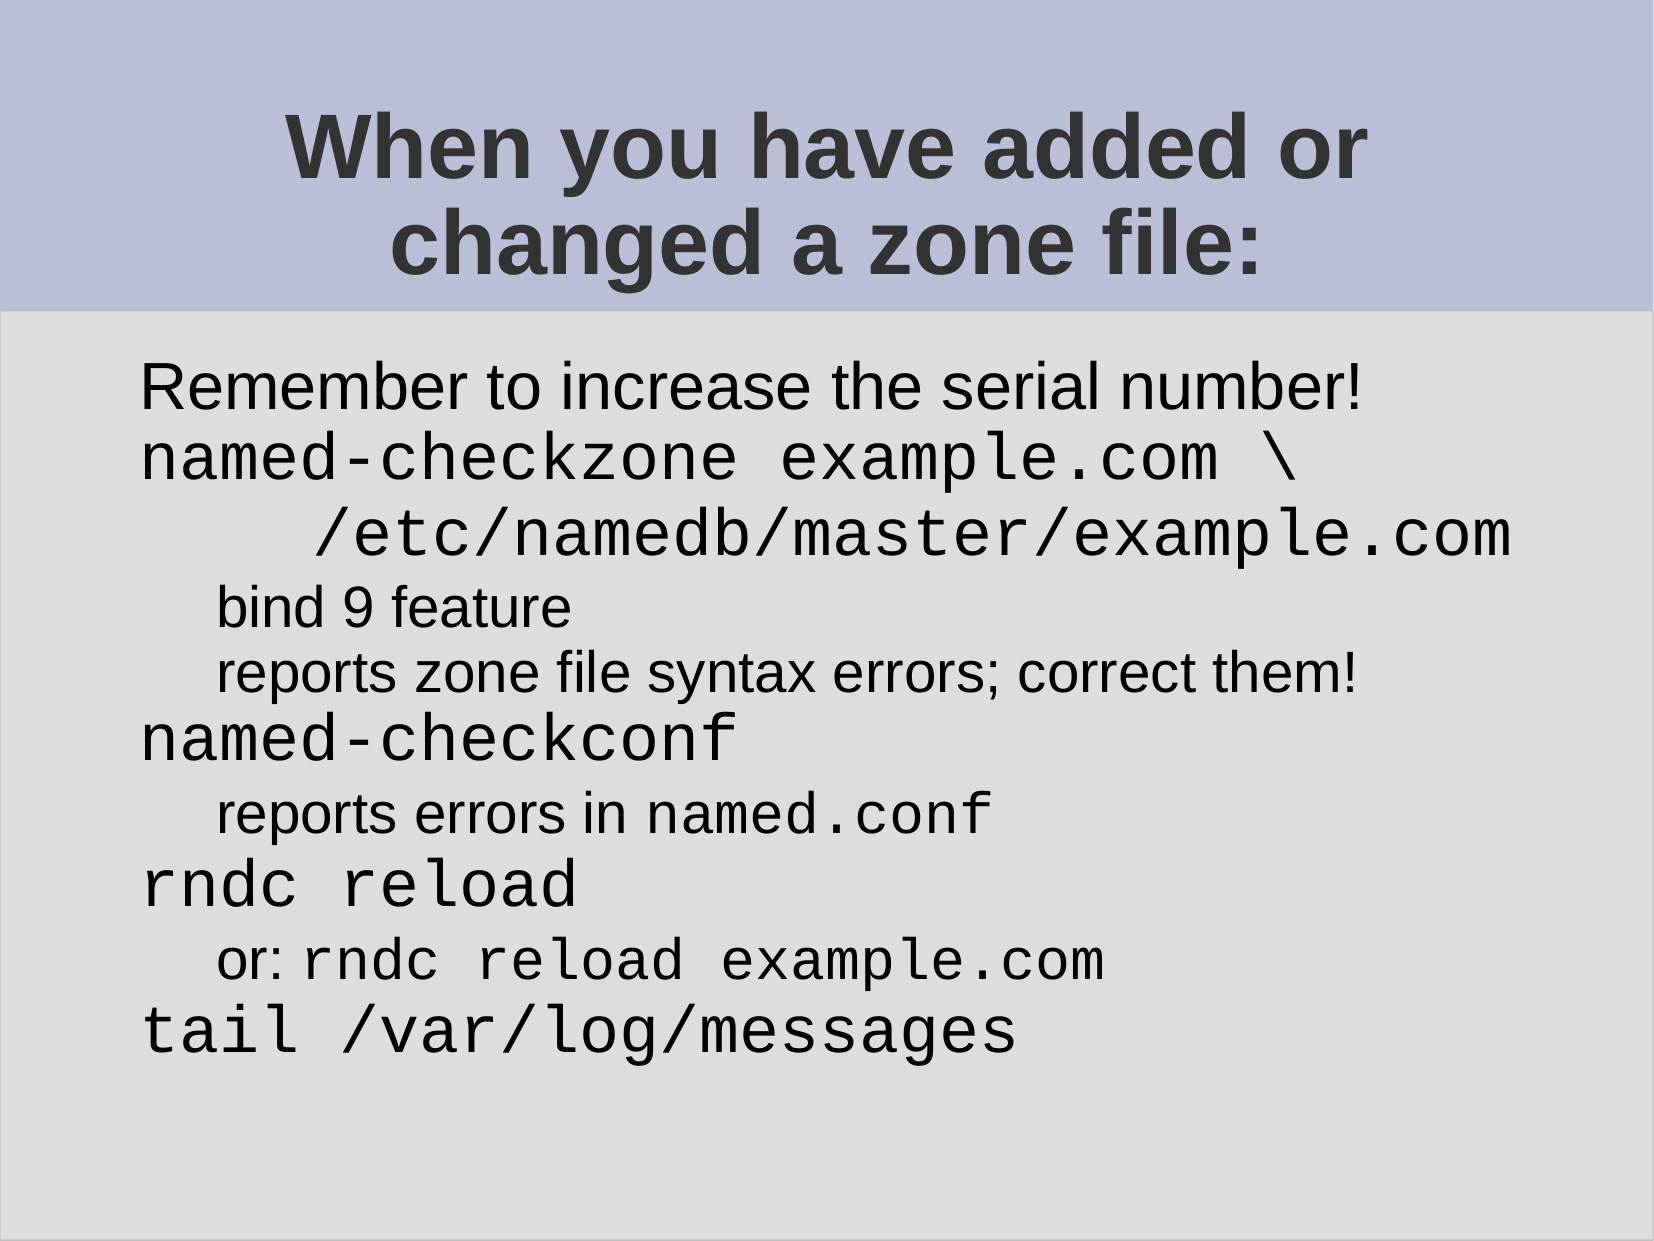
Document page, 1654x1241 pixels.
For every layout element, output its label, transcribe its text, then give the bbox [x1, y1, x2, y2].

list Remember to increase the serial number! named-checkzone example.com \ /etc/namedb/master/example.com bind 9 feature reports zone file syntax errors; correct them! named-checkconf reports errors in named.conf rndc reload or: rndc reload example.com tail /var/log/messages [121, 344, 1534, 1127]
title When you have added or changed a zone file: [121, 89, 1534, 301]
